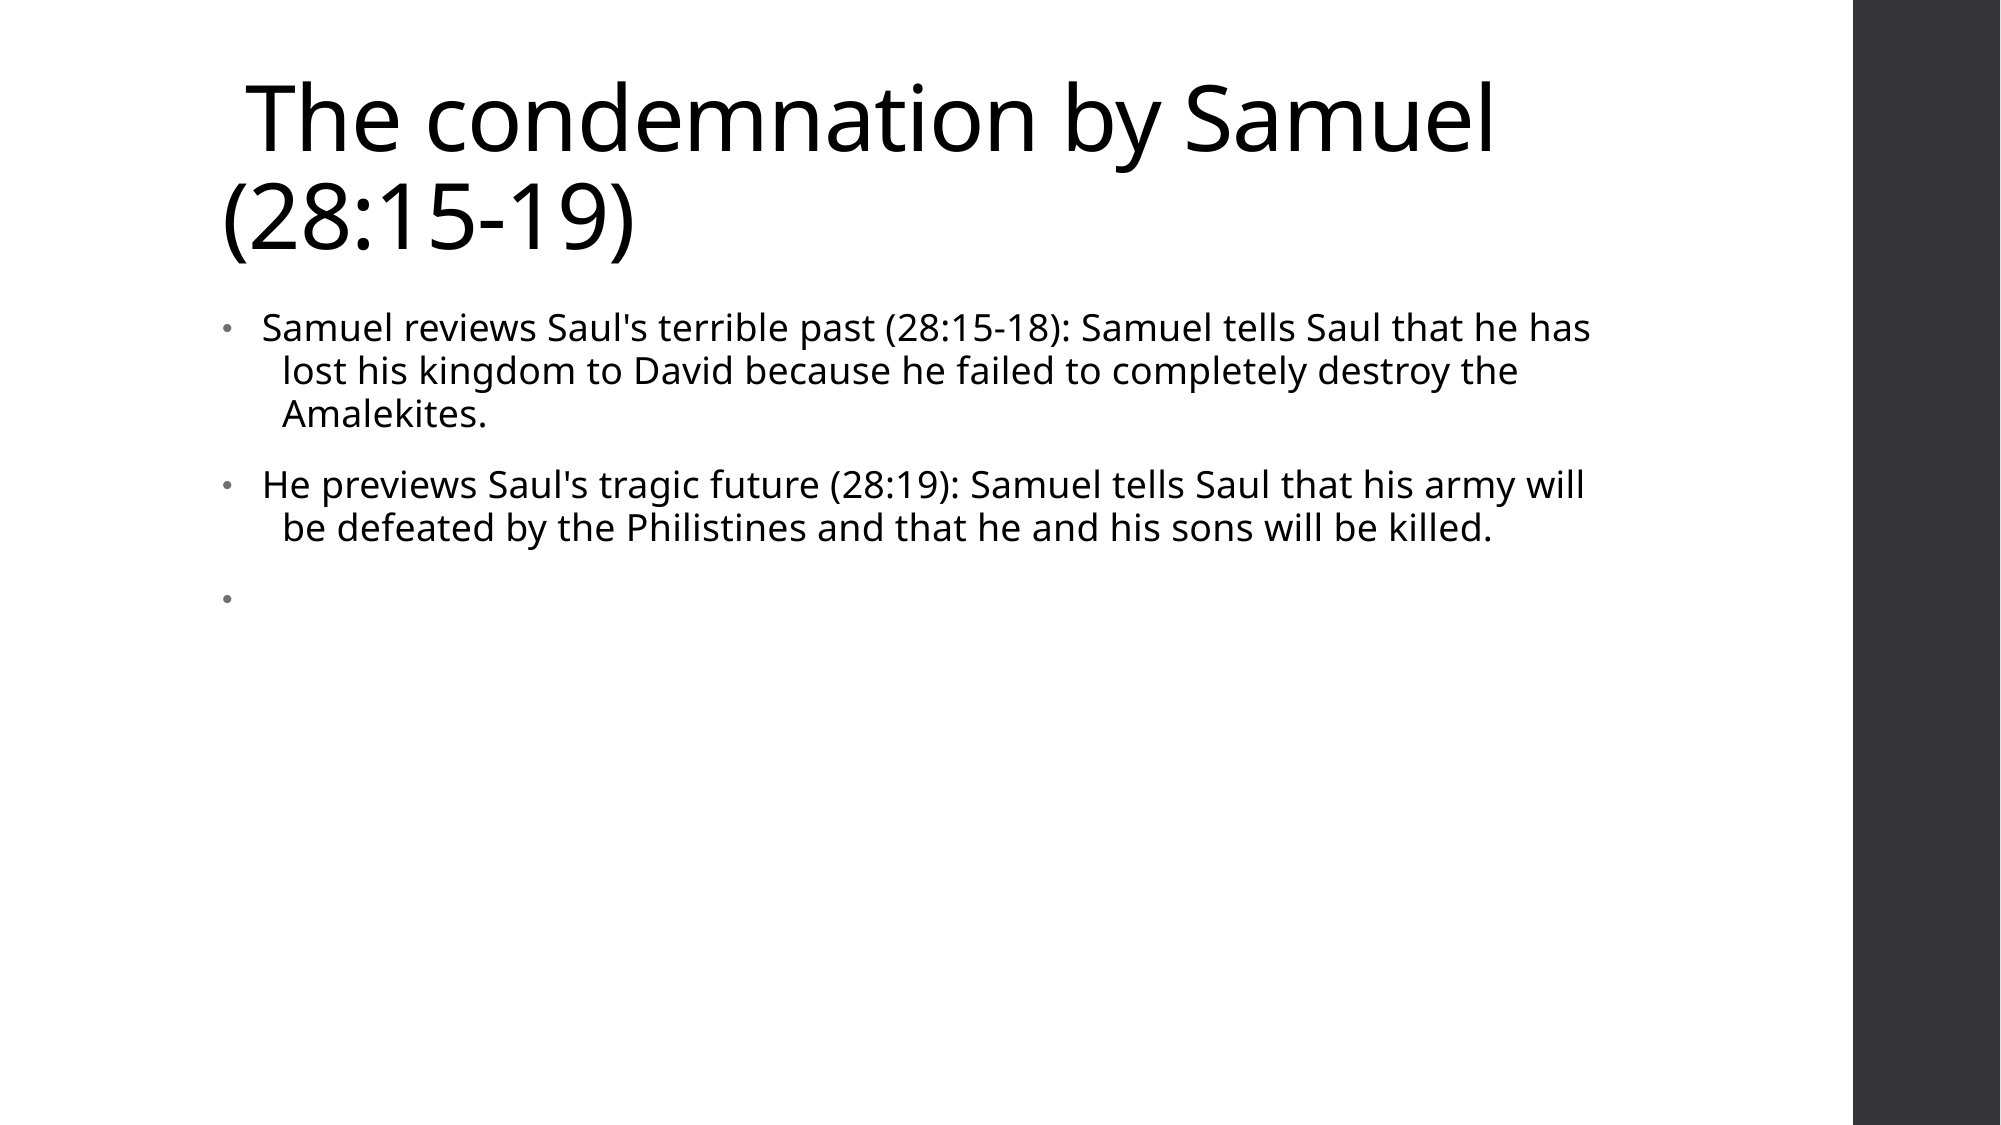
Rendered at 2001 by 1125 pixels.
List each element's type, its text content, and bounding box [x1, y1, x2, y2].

title The condemnation by Samuel (28:15-19) [206, 60, 1797, 278]
list Samuel reviews Saul's terrible past (28:15-18): Samuel tells Saul that he has lost his kingdom to David because he failed to completely destroy the Amalekites. He previews Saul's tragic future (28:19): Samuel tells Saul that his army will be defeated by the Philistines and that he and his sons will be killed. [206, 299, 1617, 1014]
